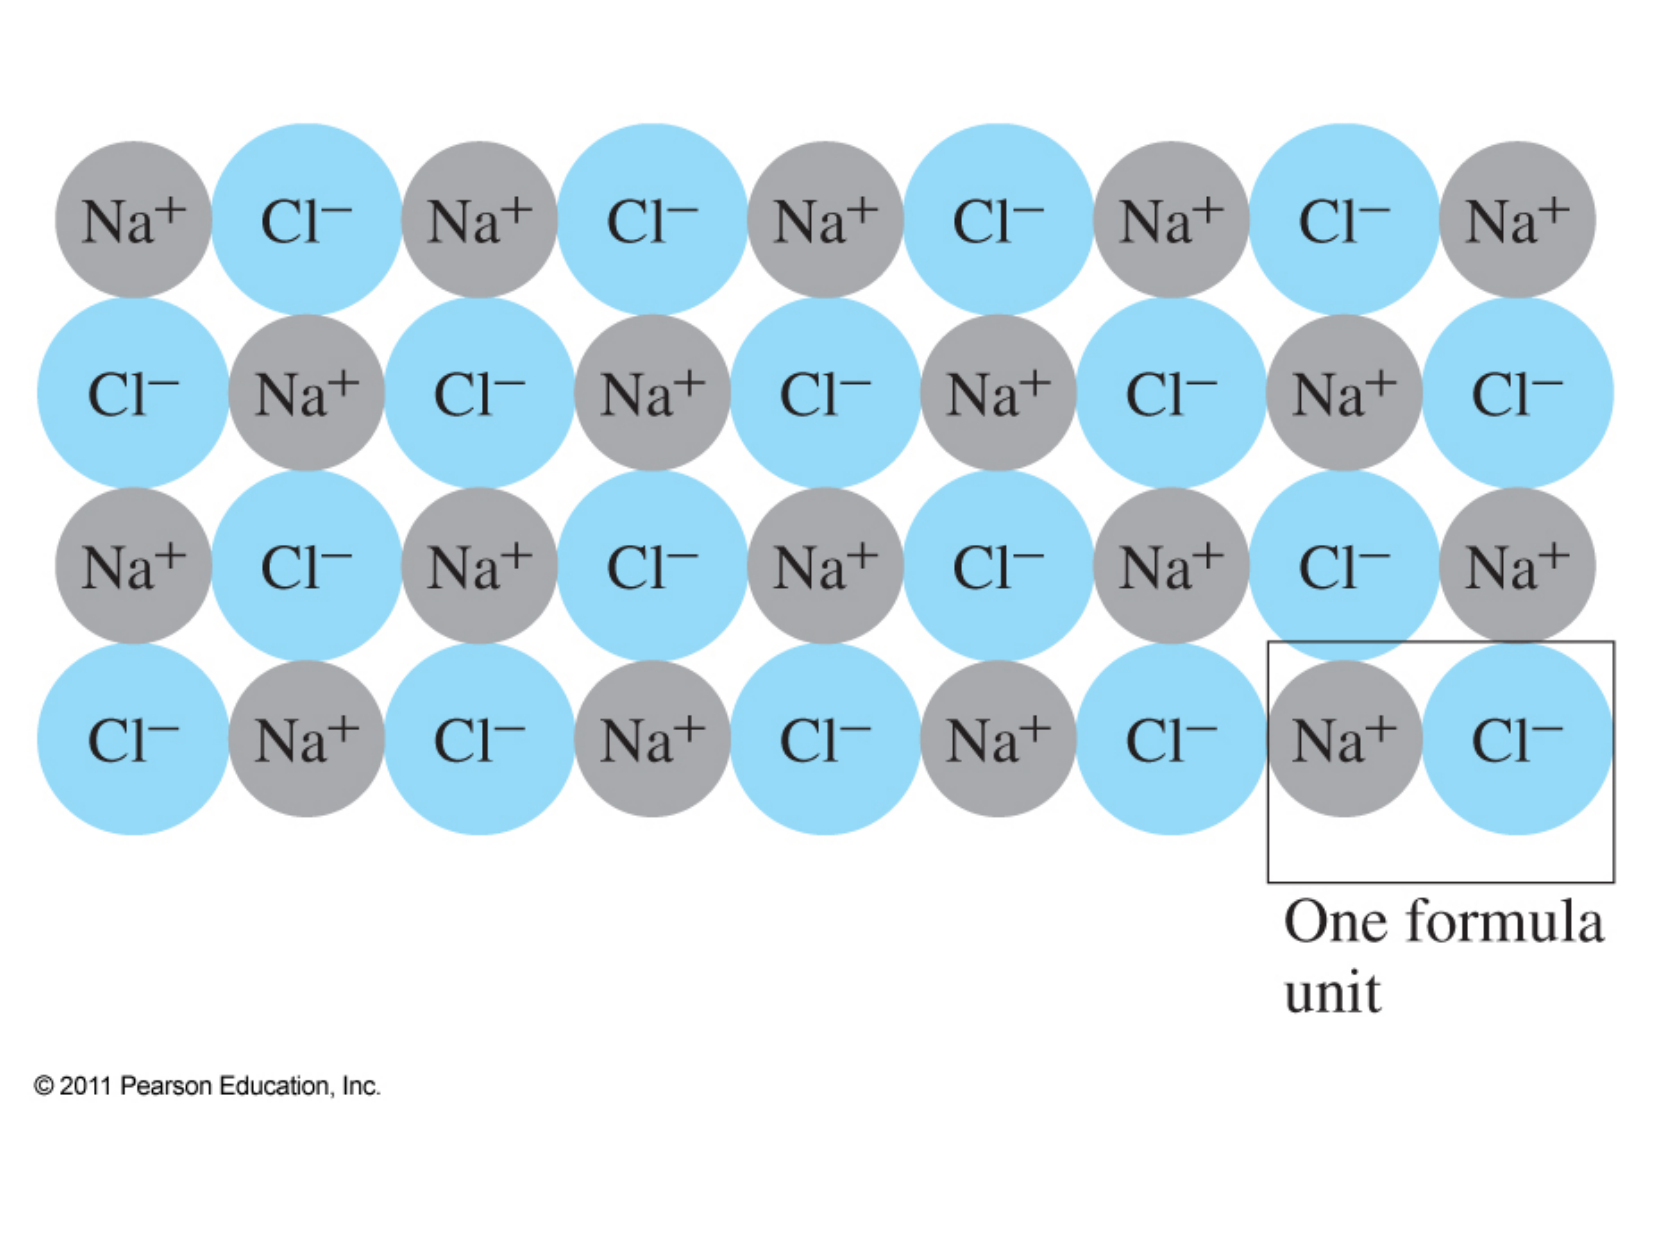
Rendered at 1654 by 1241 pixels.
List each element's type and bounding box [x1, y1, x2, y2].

picture [0, 86, 1654, 1154]
